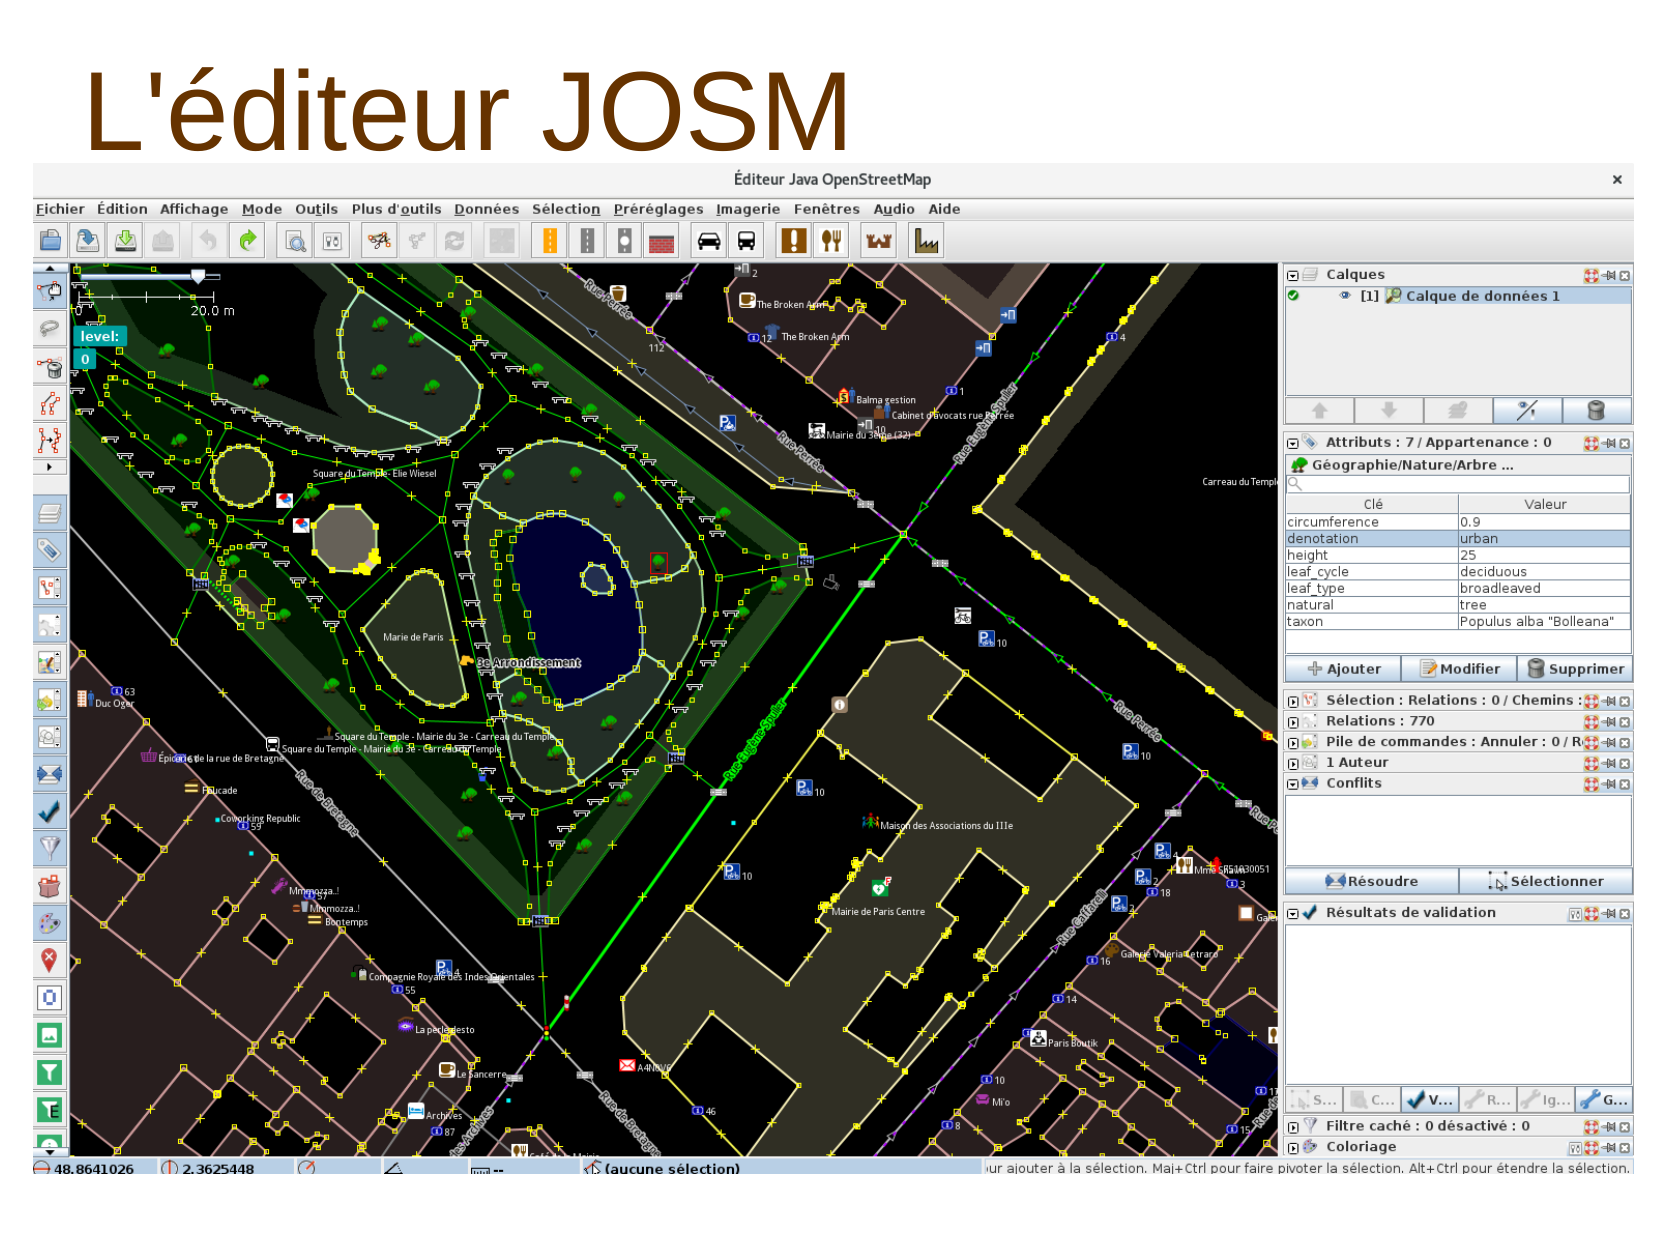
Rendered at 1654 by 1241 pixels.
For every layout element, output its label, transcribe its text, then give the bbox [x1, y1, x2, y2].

picture [33, 163, 1634, 1174]
title L'éditeur JOSM [82, 40, 1572, 163]
